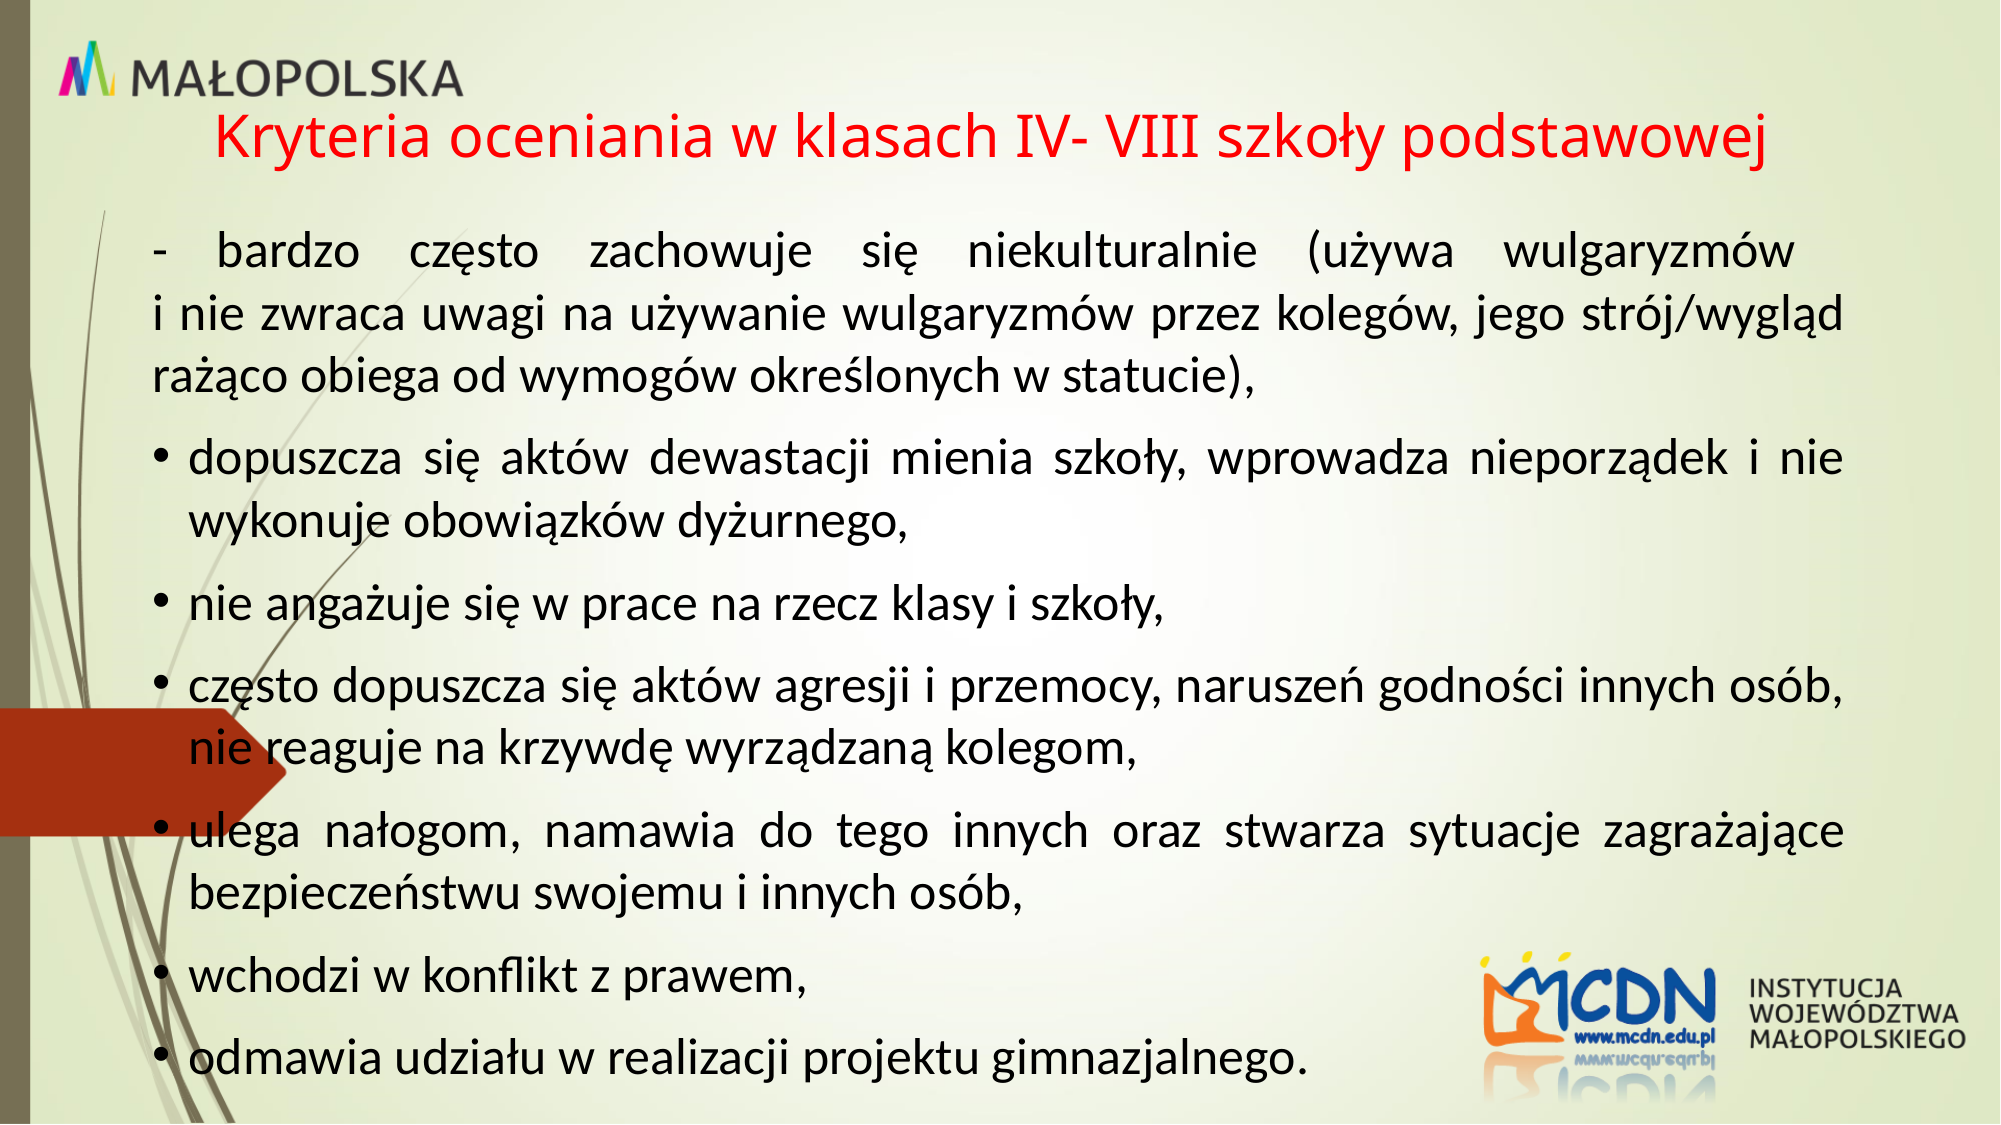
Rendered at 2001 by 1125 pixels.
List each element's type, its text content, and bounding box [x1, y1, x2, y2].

title Kryteria oceniania w klasach IV- VIII szkoły podstawowej [137, 59, 1863, 208]
list - bardzo często zachowuje się niekulturalnie (używa wulgaryzmów i nie zwraca uwagi na używanie wulgaryzmów przez kolegów, jego strój/wygląd rażąco obiega od wymogów określonych w statucie), dopuszcza się aktów dewastacji mienia szkoły, wprowadza nieporządek i nie wykonuje obowiązków dyżurnego, nie angażuje się w prace na rzecz klasy i szkoły, często dopuszcza się aktów agresji i przemocy, naruszeń godności innych osób, nie reaguje na krzywdę wyrządzaną kolegom, ulega nałogom, namawia do tego innych oraz stwarza sytuacje zagrażające bezpieczeństwu swojemu i innych osób, wchodzi w konflikt z prawem, odmawia udziału w realizacji projektu gimnazjalnego. [137, 208, 1863, 1097]
picture [0, 0, 2001, 1125]
